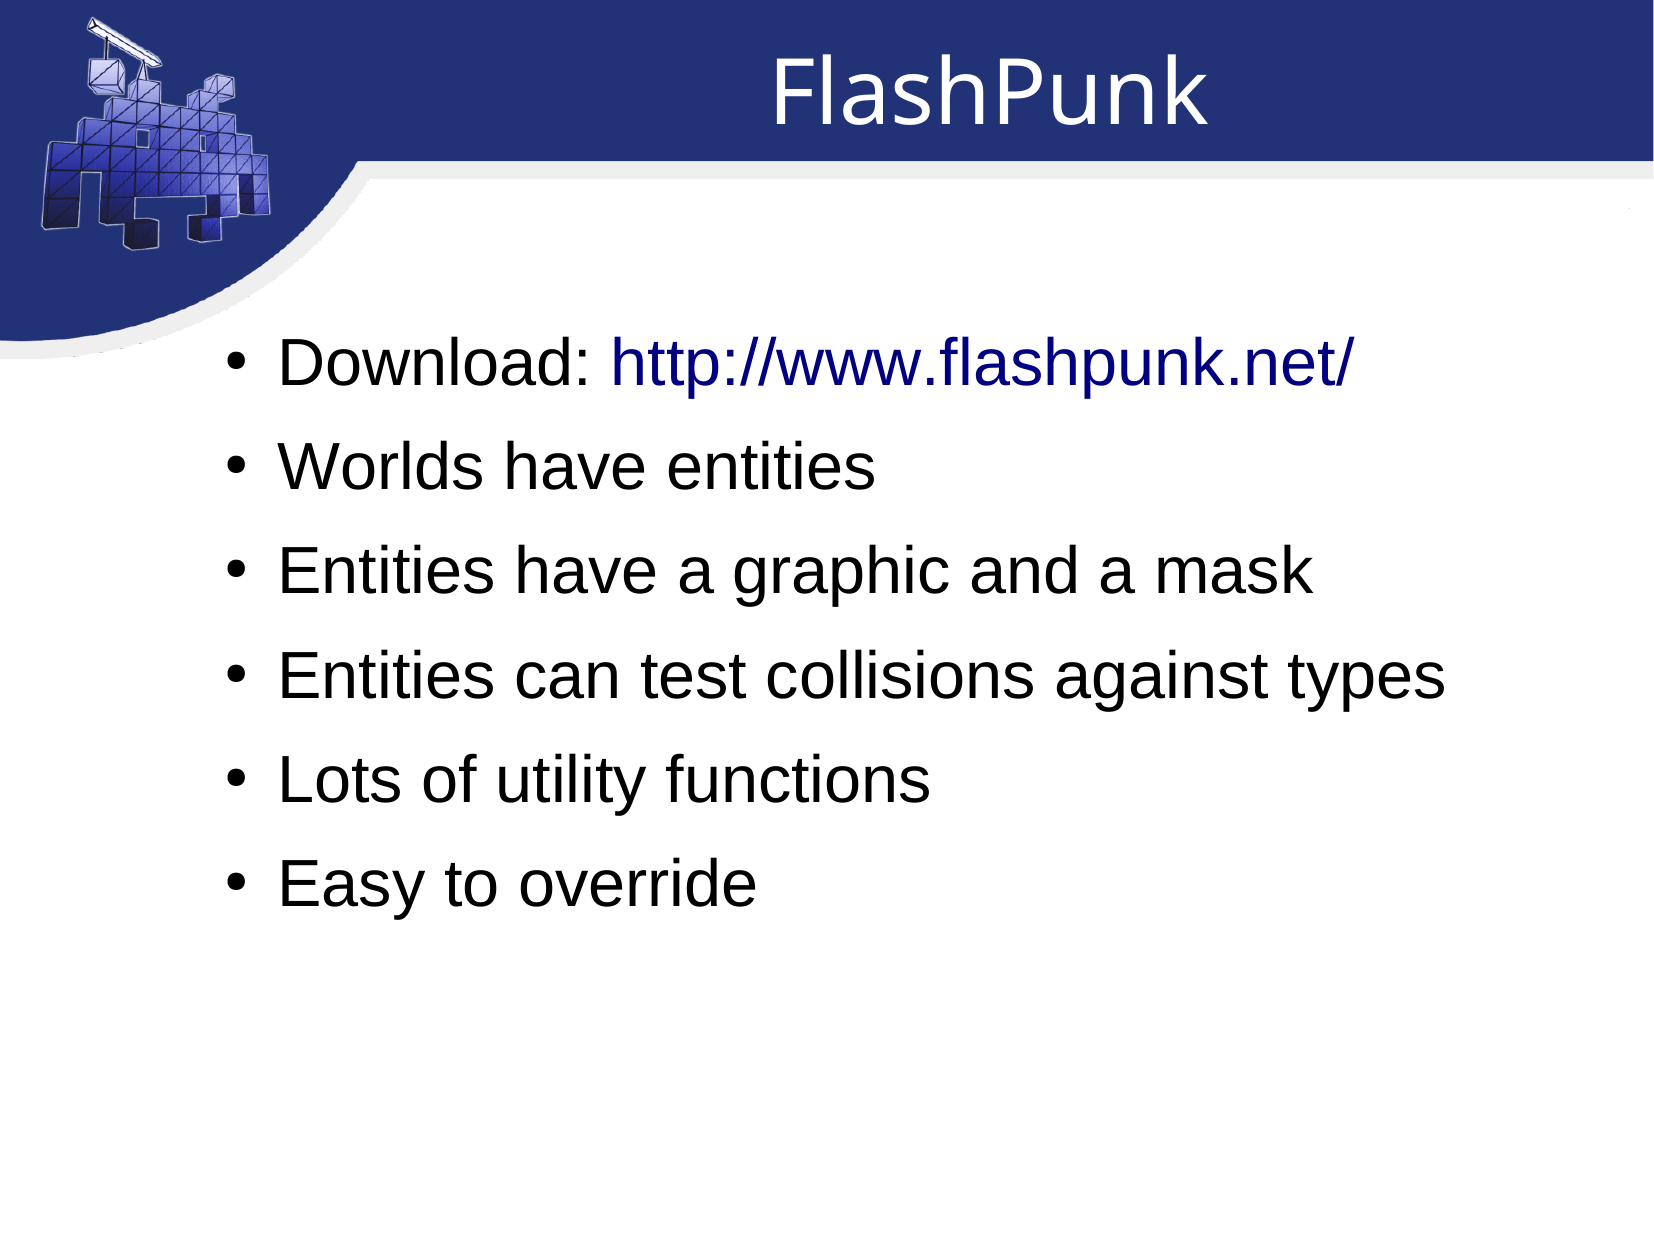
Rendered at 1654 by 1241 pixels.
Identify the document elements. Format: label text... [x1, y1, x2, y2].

title FlashPunk [354, 35, 1625, 142]
picture [0, 0, 1654, 443]
list Download: http://www.flashpunk.net/ Worlds have entities Entities have a graphic and a mask Entities can test collisions against types Lots of utility functions Easy to override [206, 324, 1595, 1078]
